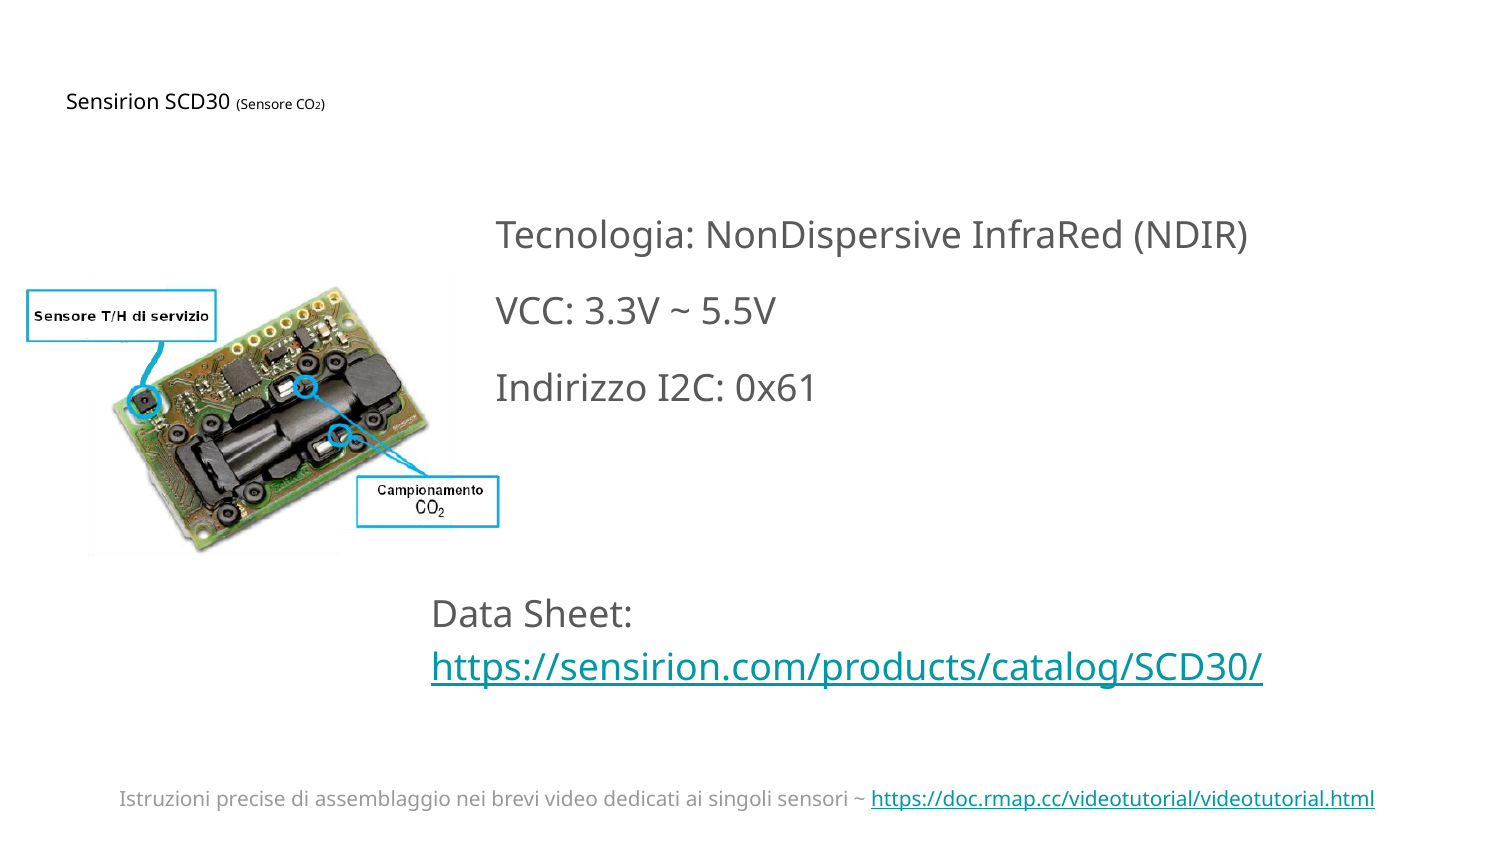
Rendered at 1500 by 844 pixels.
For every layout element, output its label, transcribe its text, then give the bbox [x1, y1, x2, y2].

list Tecnologia: NonDispersive InfraRed (NDIR) VCC: 3.3V ~ 5.5V Indirizzo I2C: 0x61 [480, 189, 1449, 512]
text_box Data Sheet: https://sensirion.com/products/catalog/SCD30/ [415, 568, 1434, 710]
picture [18, 275, 513, 569]
text_box Istruzioni precise di assemblaggio nei brevi video dedicati ai singoli sensori ~ https://doc.rmap.cc/videotutorial/videotutorial.html [0, 770, 1500, 829]
title Sensirion SCD30 (Sensore CO2) [51, 72, 1100, 167]
